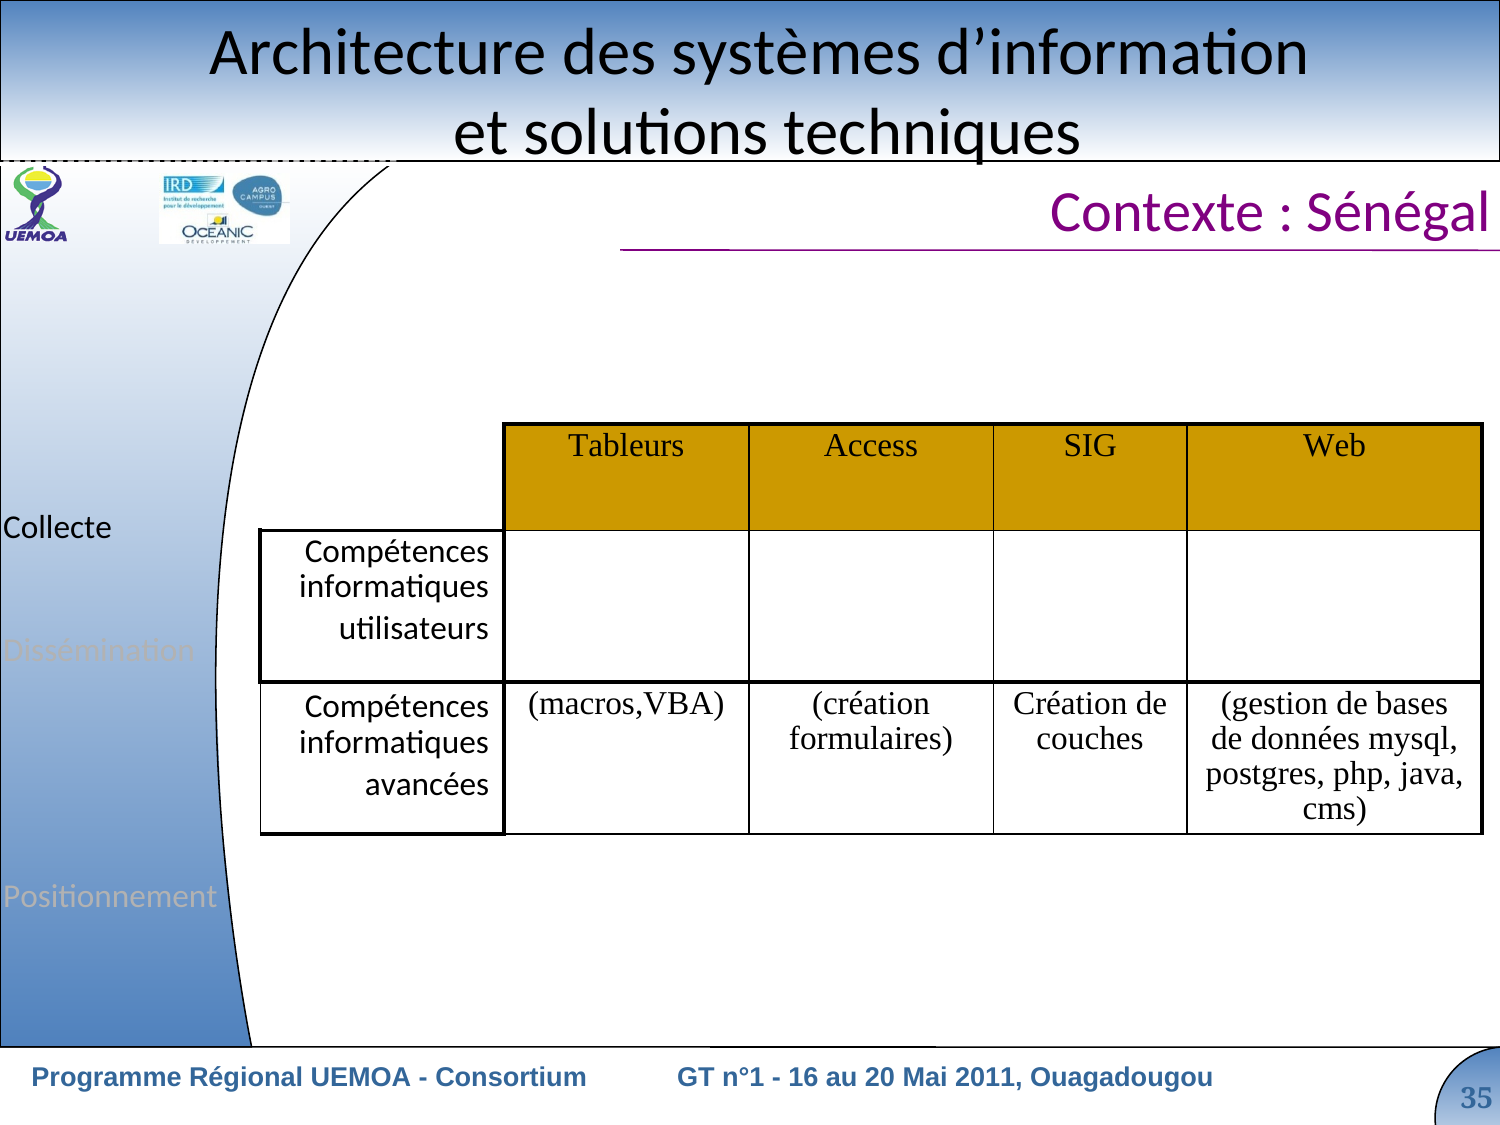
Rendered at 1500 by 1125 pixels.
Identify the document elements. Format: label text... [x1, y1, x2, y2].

table_header SIG [994, 426, 1186, 530]
table_cell Compétences informatiques avancées [261, 684, 502, 832]
text_box Contexte : Sénégal [265, 165, 1500, 251]
table_header Collecte Dissémination Positionnement [0, 497, 313, 1045]
table_header Tableurs [506, 426, 748, 530]
table_header Access [750, 426, 993, 530]
table_cell [506, 531, 748, 680]
table_cell [1188, 531, 1480, 680]
text_box Architecture des systèmes d’information et solutions techniques [53, 0, 1483, 161]
table_cell Création de couches [994, 684, 1186, 833]
table_cell [994, 531, 1186, 680]
table_cell (macros,VBA) [506, 684, 748, 833]
table_header [260, 424, 502, 529]
table_cell (création formulaires) [750, 684, 993, 833]
picture [0, 166, 73, 244]
table_cell Compétences informatiques utilisateurs [262, 532, 502, 680]
picture [159, 173, 265, 244]
table_cell (gestion de bases de données mysql, postgres, php, java, cms) [1188, 684, 1480, 833]
table_header Web [1188, 426, 1480, 530]
table_cell [750, 531, 993, 680]
